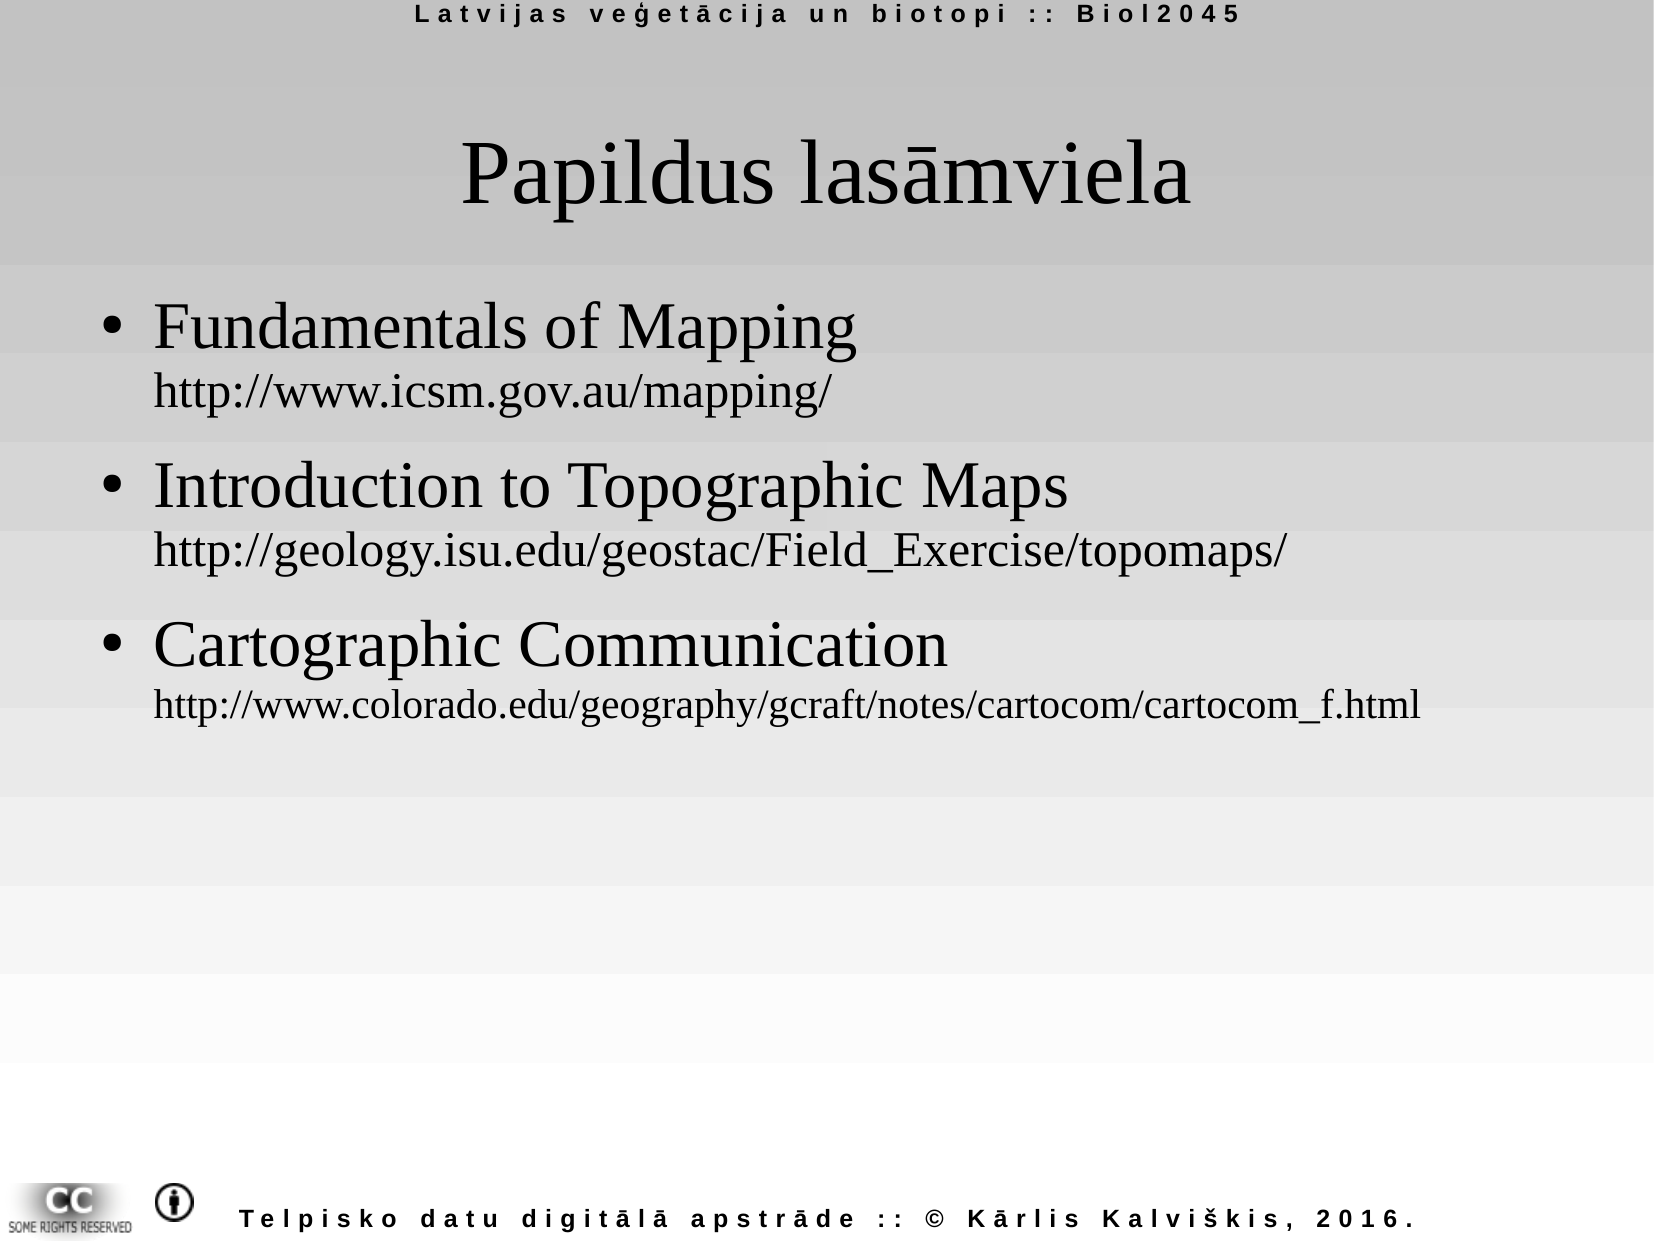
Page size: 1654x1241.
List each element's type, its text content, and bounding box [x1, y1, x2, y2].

picture [0, 0, 1654, 1241]
title Papildus lasāmviela [29, 49, 1625, 296]
list Fundamentals of Mapping http://www.icsm.gov.au/mapping/ Introduction to Topographic Maps http://geology.isu.edu/geostac/Field_Exercise/topomaps/ Cartographic Communication http://www.colorado.edu/geography/gcraft/notes/cartocom/cartocom_f.html [82, 289, 1571, 1113]
